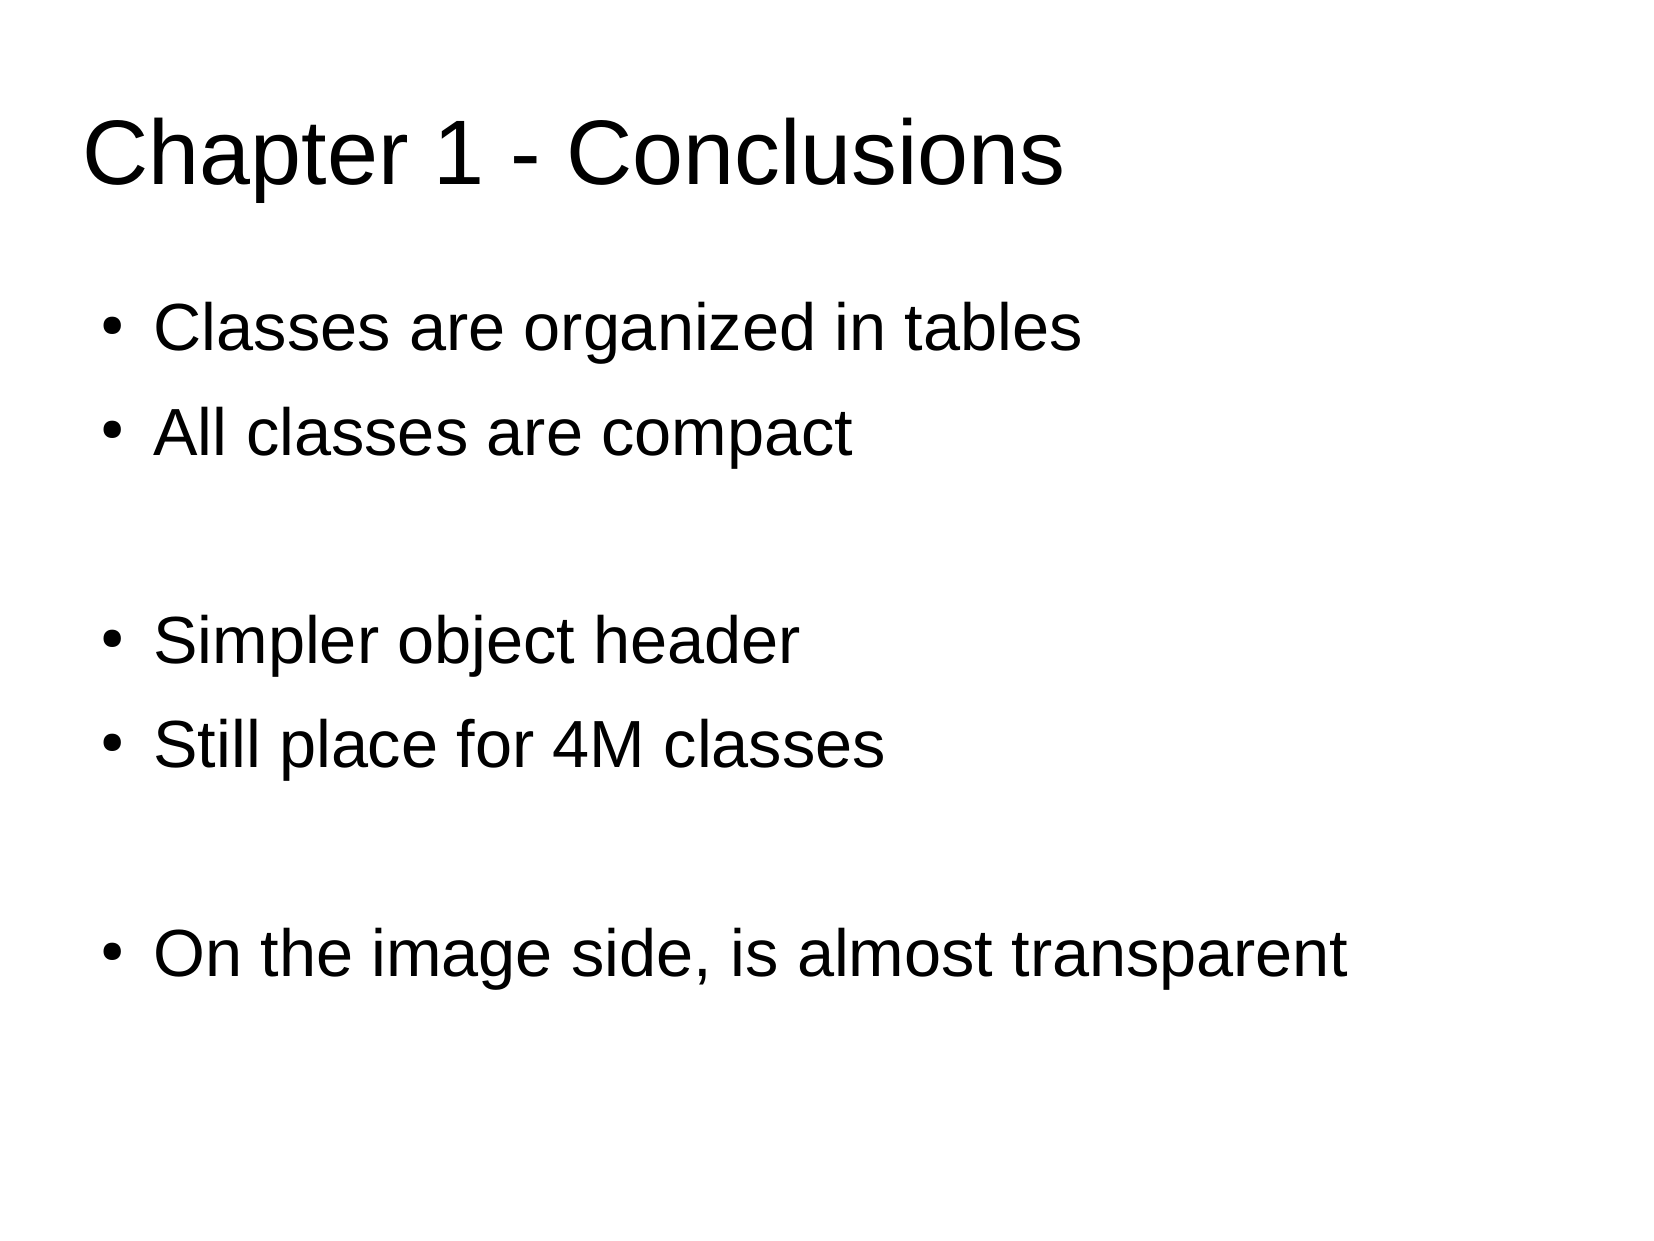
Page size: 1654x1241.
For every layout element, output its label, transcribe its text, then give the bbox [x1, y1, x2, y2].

title Chapter 1 - Conclusions [82, 49, 1571, 257]
list Classes are organized in tables All classes are compact Simpler object header Still place for 4M classes On the image side, is almost transparent [82, 290, 1571, 1010]
